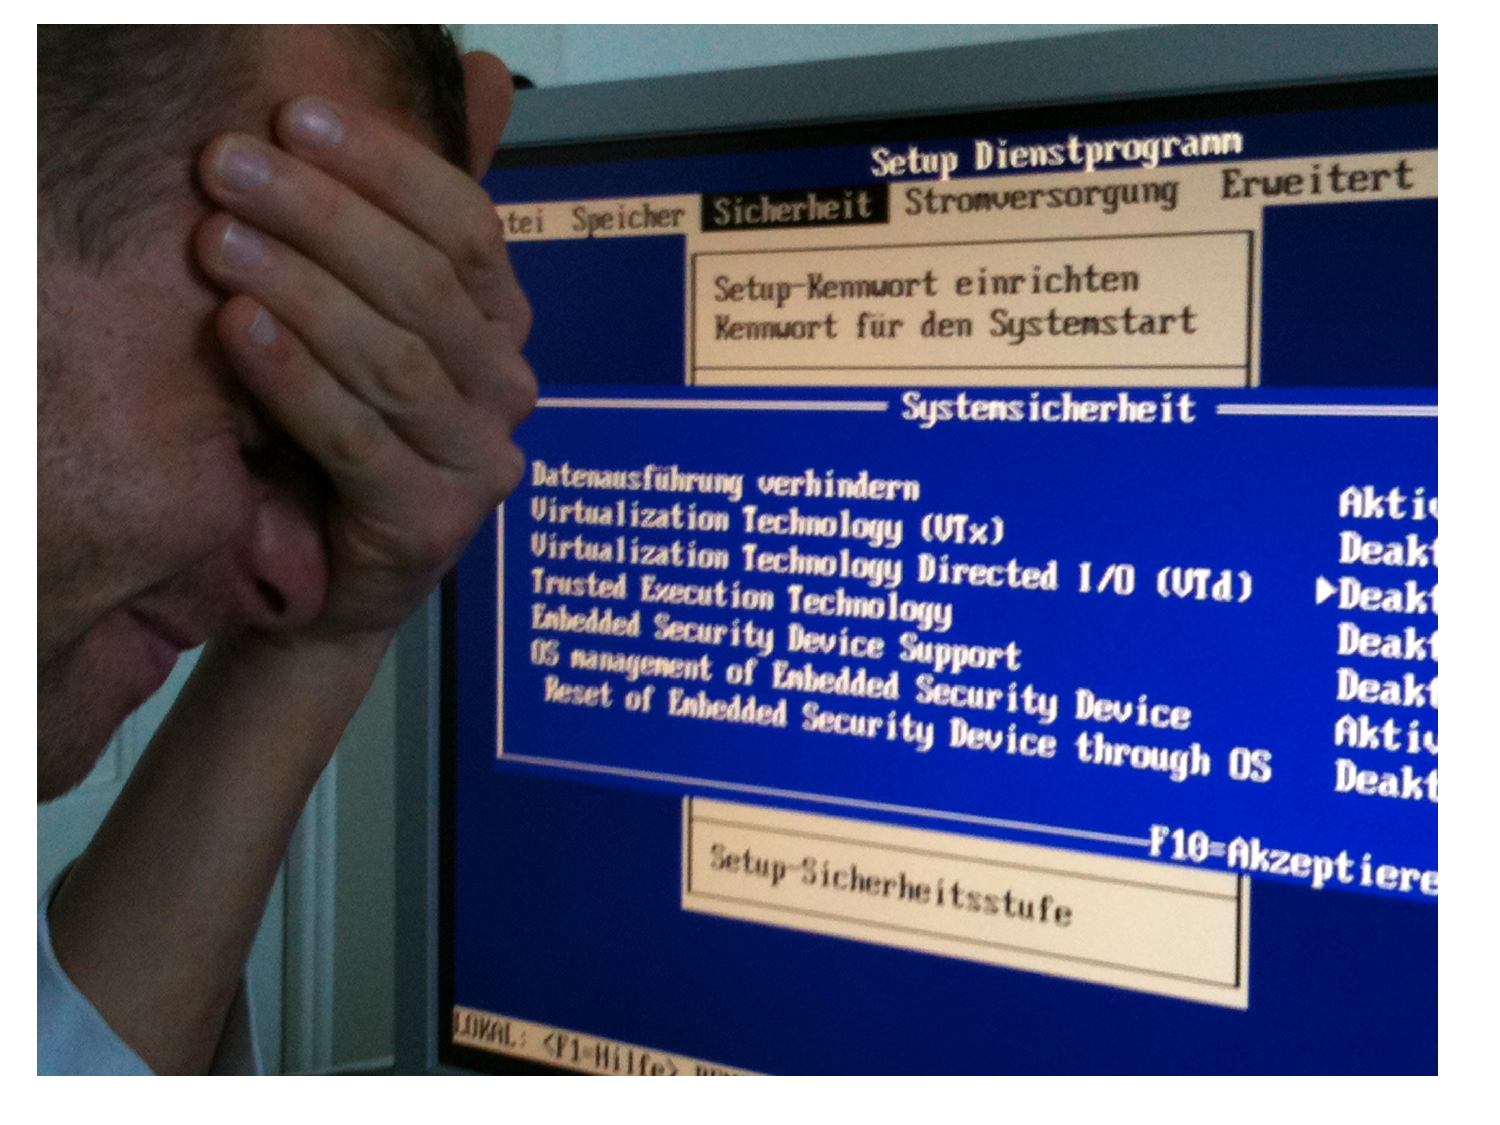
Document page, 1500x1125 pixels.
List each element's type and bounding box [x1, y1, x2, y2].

picture [37, 24, 1438, 1076]
